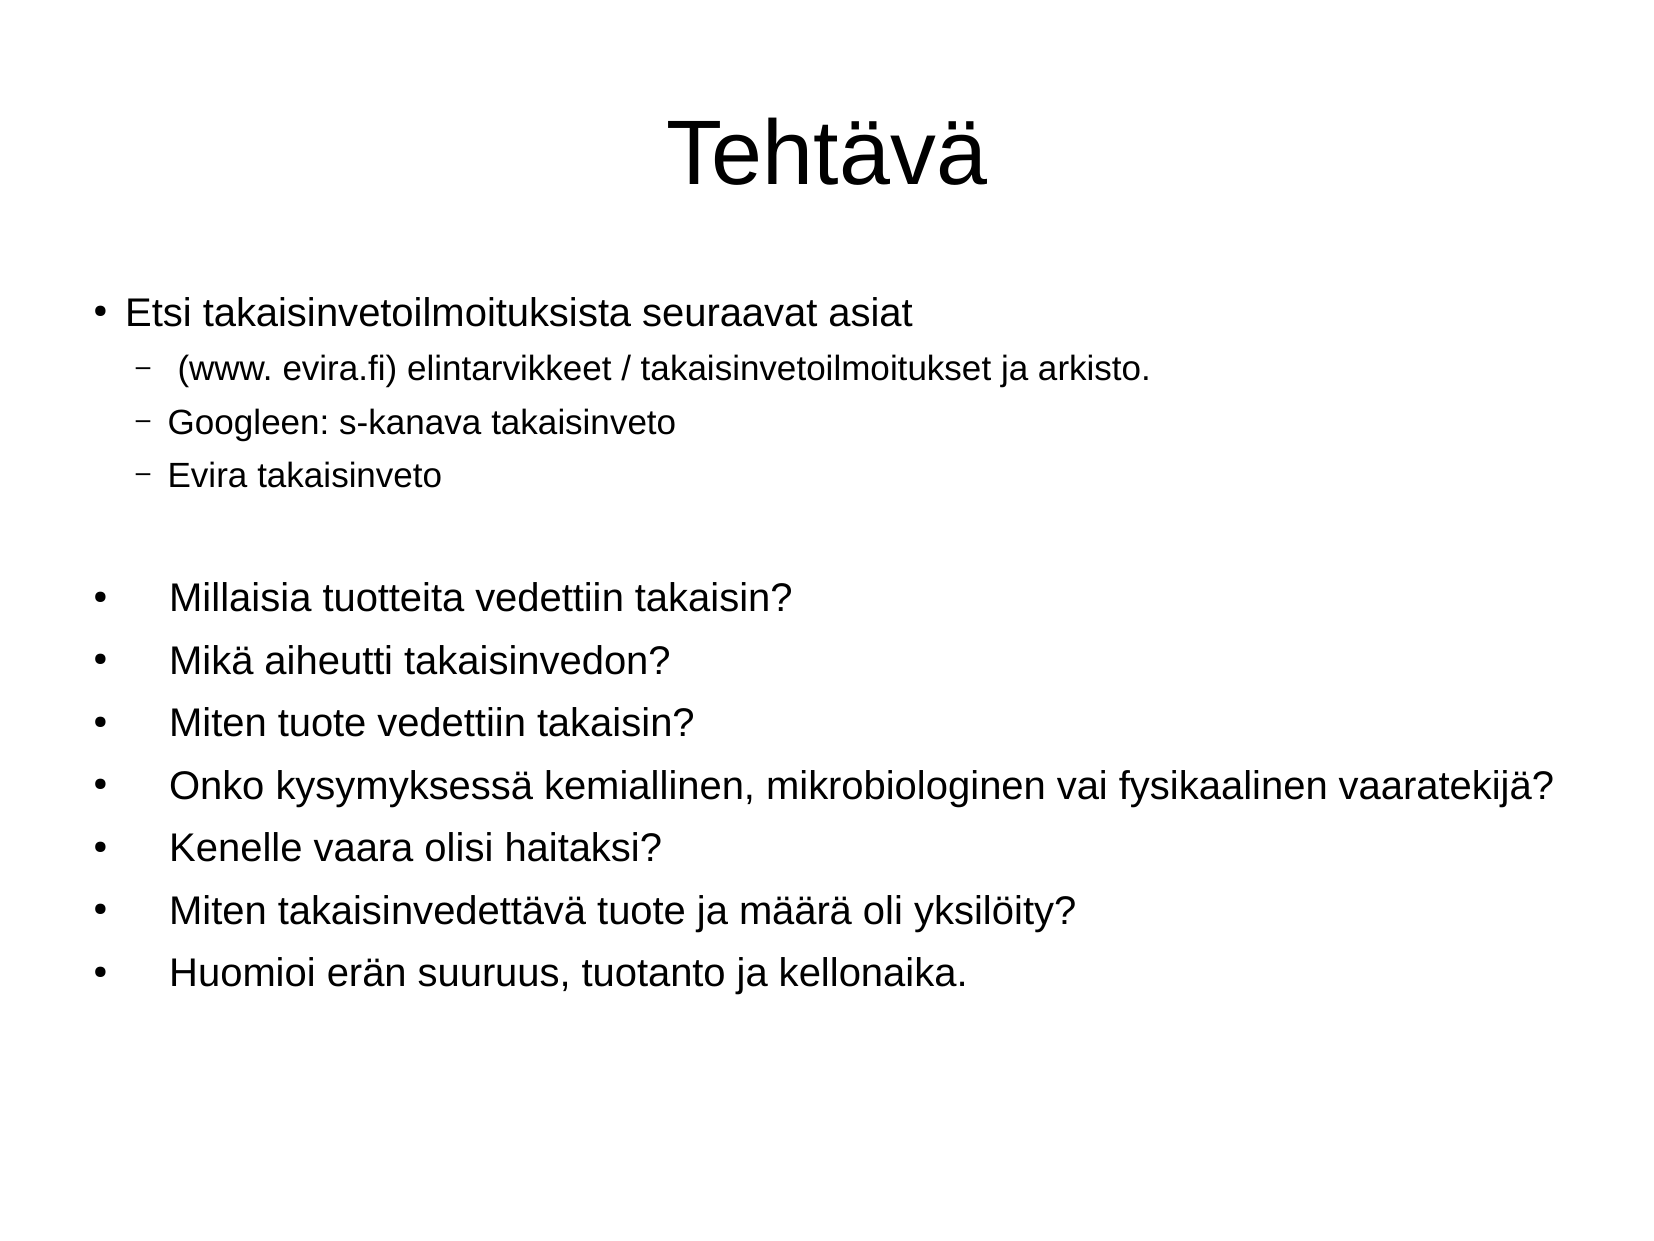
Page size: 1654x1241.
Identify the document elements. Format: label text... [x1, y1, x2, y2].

title Tehtävä [82, 49, 1571, 257]
list Etsi takaisinvetoilmoituksista seuraavat asiat (www. evira.fi) elintarvikkeet / takaisinvetoilmoitukset ja arkisto. Googleen: s-kanava takaisinveto Evira takaisinveto Millaisia tuotteita vedettiin takaisin? Mikä aiheutti takaisinvedon? Miten tuote vedettiin takaisin? Onko kysymyksessä kemiallinen, mikrobiologinen vai fysikaalinen vaaratekijä? Kenelle vaara olisi haitaksi? Miten takaisinvedettävä tuote ja määrä oli yksilöity? Huomioi erän suuruus, tuotanto ja kellonaika. [82, 290, 1571, 1010]
